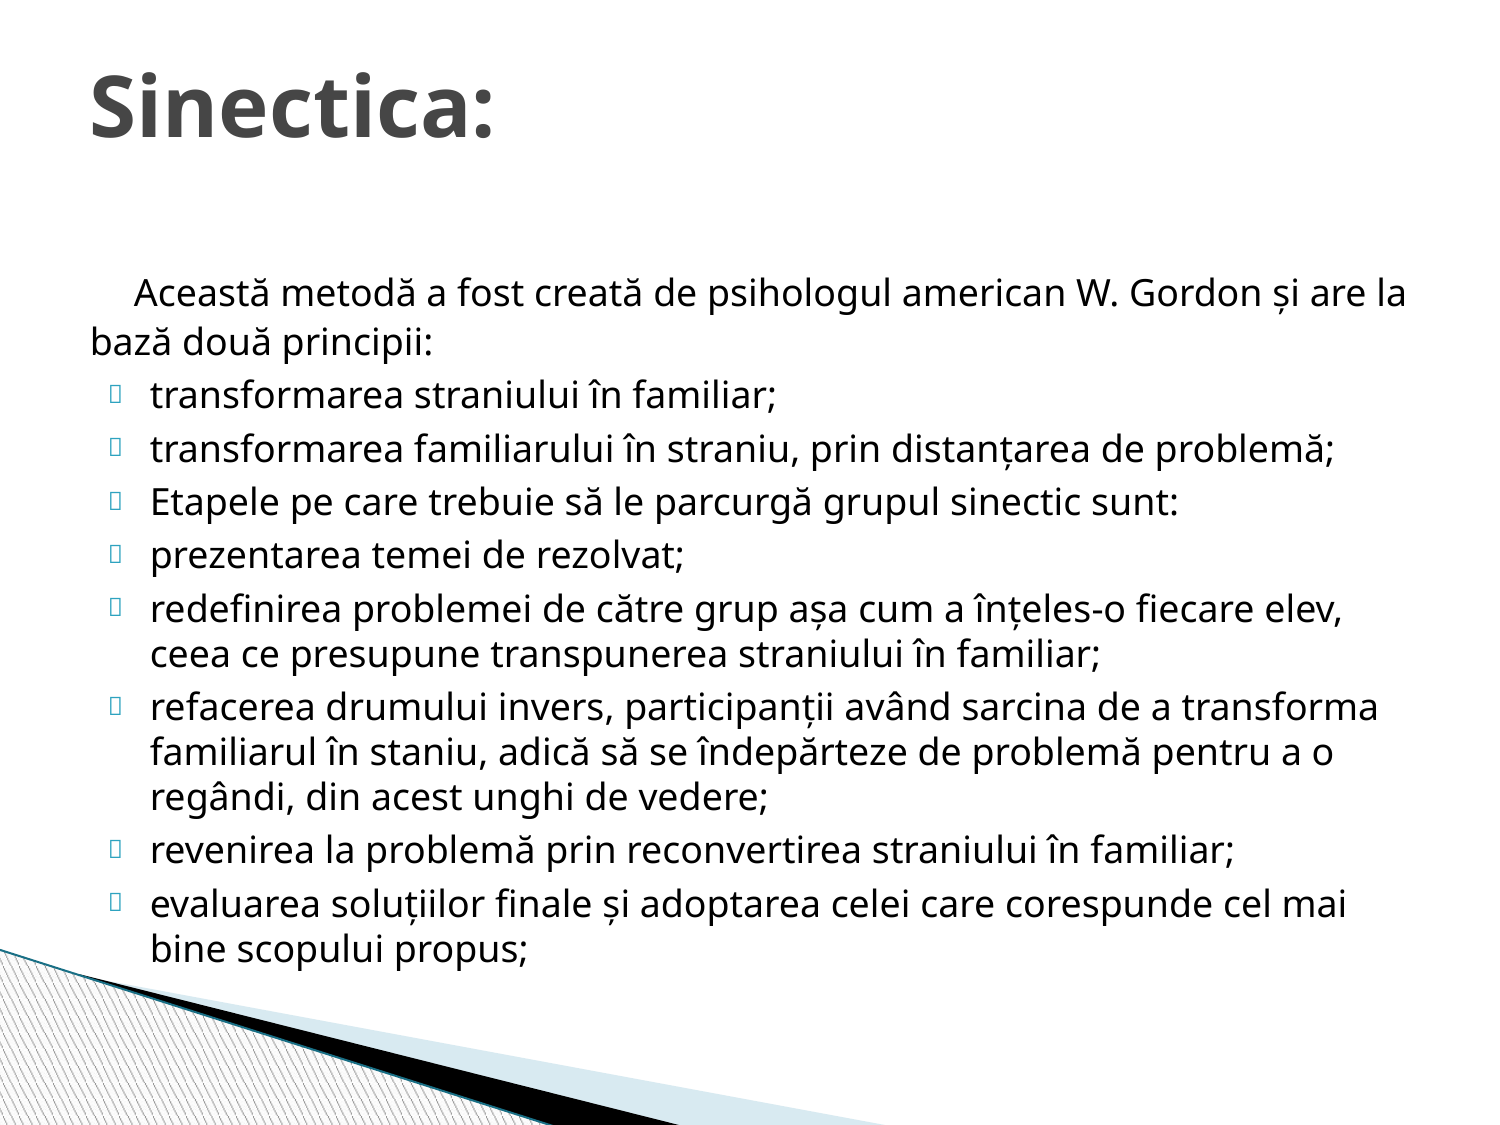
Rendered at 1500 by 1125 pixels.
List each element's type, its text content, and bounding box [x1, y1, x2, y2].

list Această metodă a fost creată de psihologul american W. Gordon și are la bază două principii: transformarea straniului în familiar; transformarea familiarului în straniu, prin distanțarea de problemă; Etapele pe care trebuie să le parcurgă grupul sinectic sunt: prezentarea temei de rezolvat; redefinirea problemei de către grup așa cum a înțeles-o fiecare elev, ceea ce presupune transpunerea straniului în familiar; refacerea drumului invers, participanții având sarcina de a transforma familiarul în staniu, adică să se îndepărteze de problemă pentru a o regândi, din acest unghi de vedere; revenirea la problemă prin reconvertirea straniului în familiar; evaluarea soluțiilor finale și adoptarea celei care corespunde cel mai bine scopului propus; [75, 243, 1425, 986]
picture [0, 952, 543, 1125]
title Sinectica: [75, 45, 1425, 233]
